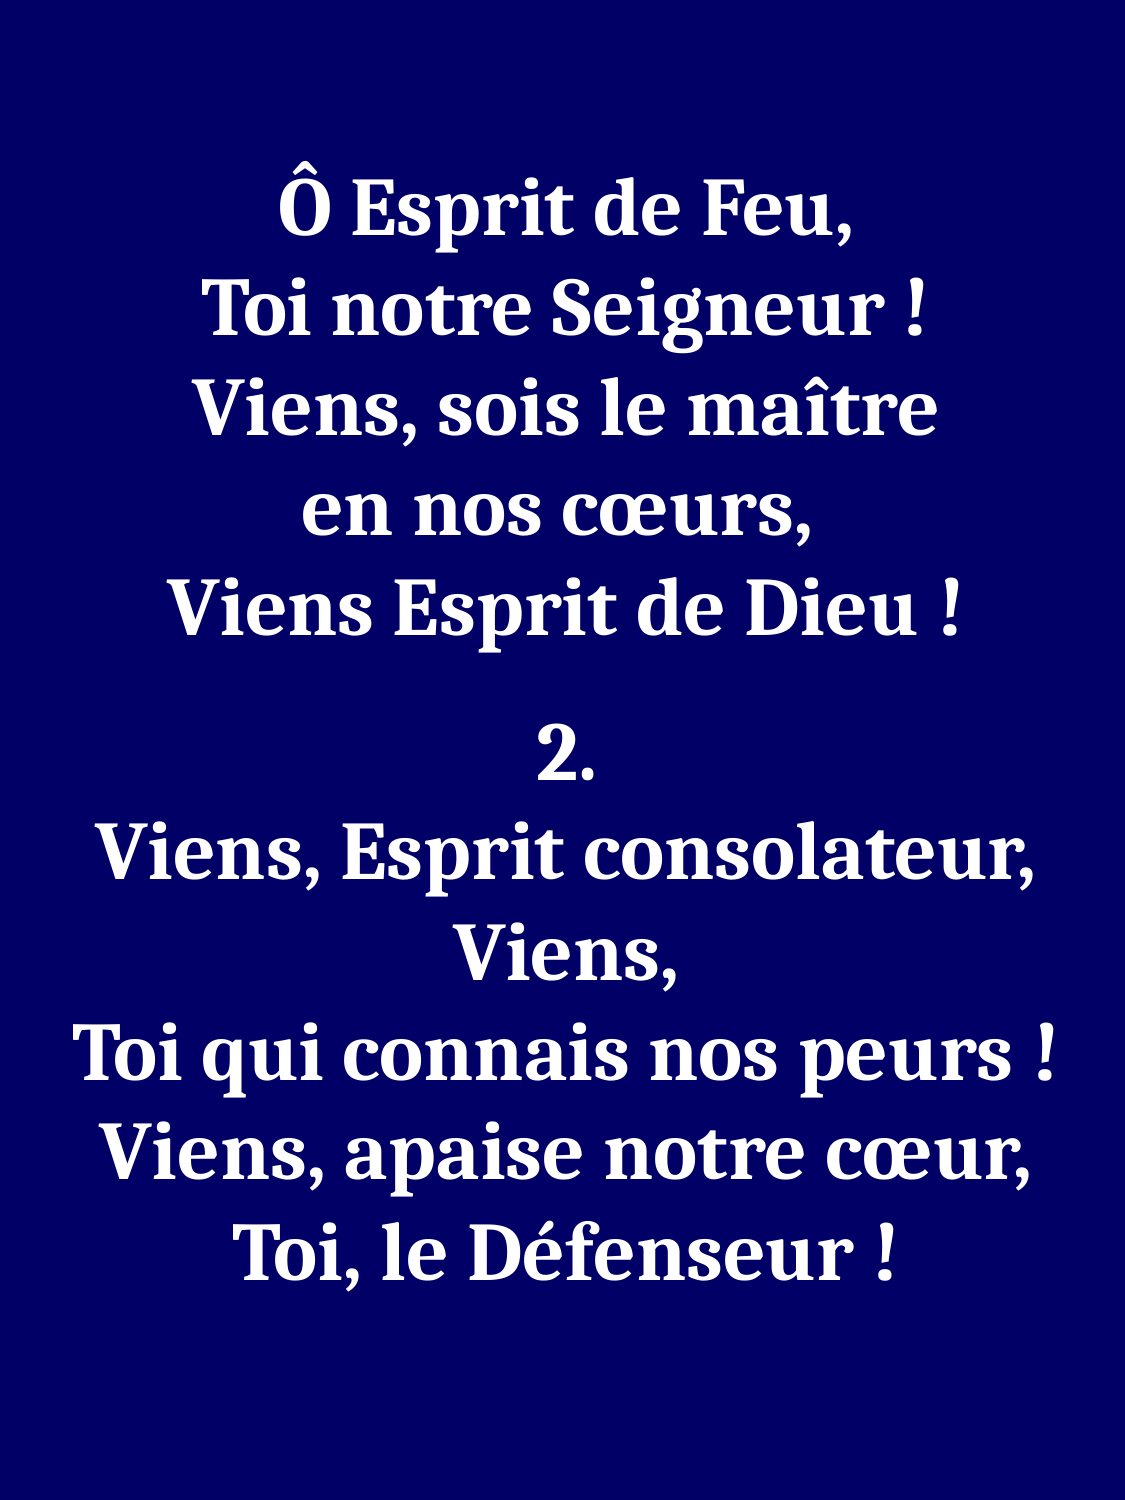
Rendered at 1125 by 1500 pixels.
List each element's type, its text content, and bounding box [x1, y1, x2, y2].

text_box Ô Esprit de Feu, Toi notre Seigneur ! Viens, sois le maître en nos cœurs, Viens Esprit de Dieu ! 2. Viens, Esprit consolateur, Viens, Toi qui connais nos peurs ! Viens, apaise notre cœur, Toi, le Défenseur ! [23, 144, 1111, 1359]
